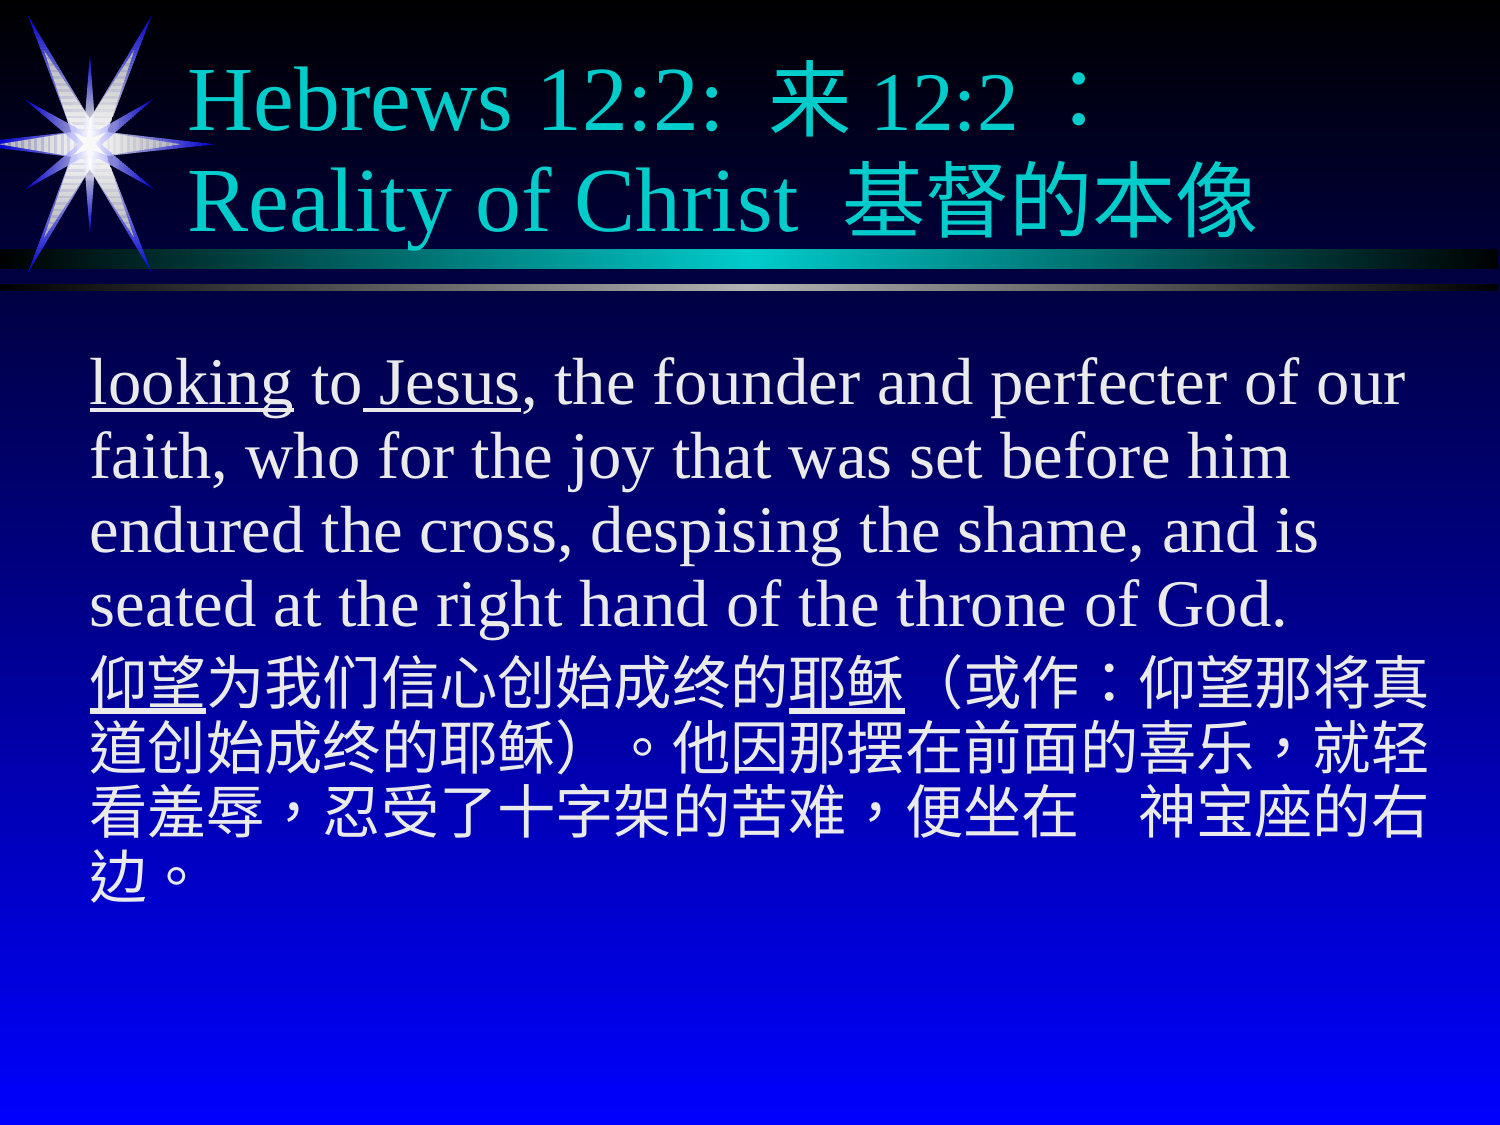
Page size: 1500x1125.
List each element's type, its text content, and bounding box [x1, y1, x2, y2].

title Hebrews 12:2: 来12:2： Reality of Christ 基督的本像 [187, 47, 1463, 253]
text_box looking to Jesus, the founder and perfecter of our faith, who for the joy that was set before him endured the cross, despising the shame, and is seated at the right hand of the throne of God. 仰望为我们信心创始成终的耶稣（或作：仰望那将真道创始成终的耶稣）。他因那摆在前面的喜乐，就轻看羞辱，忍受了十字架的苦难，便坐在 神宝座的右边。 [75, 337, 1463, 1034]
